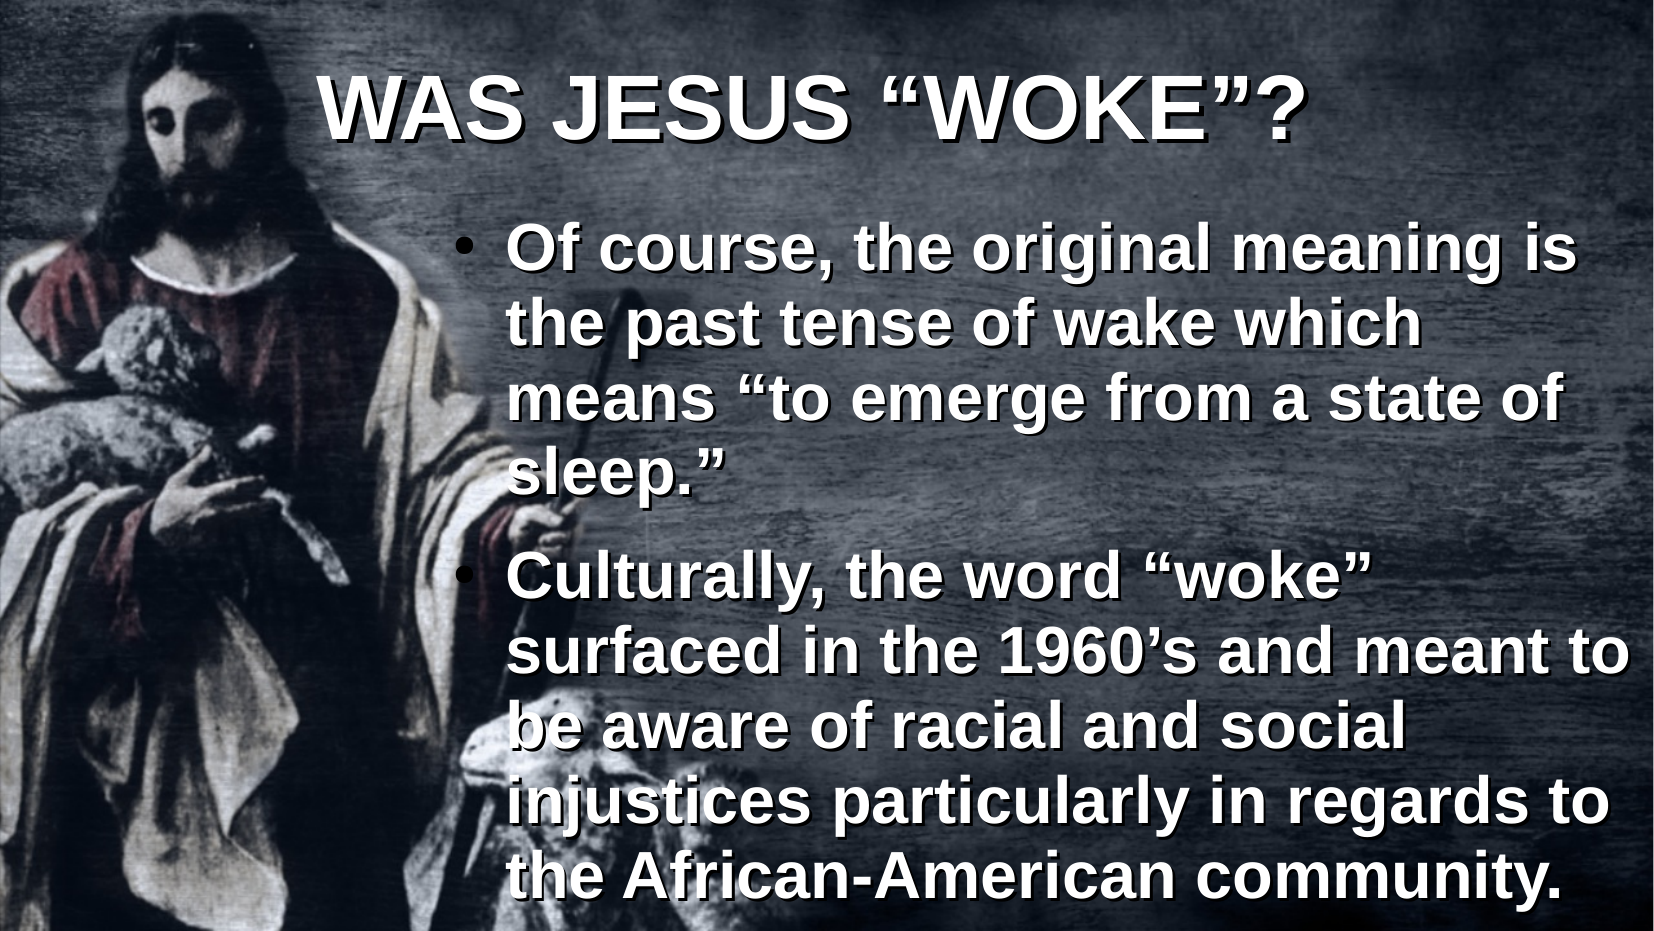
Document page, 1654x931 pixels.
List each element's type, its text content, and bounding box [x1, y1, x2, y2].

picture [0, 0, 1654, 931]
title WAS JESUS “WOKE”? [82, 30, 1571, 186]
list Of course, the original meaning is the past tense of wake which means “to emerge from a state of sleep.” Culturally, the word “woke” surfaced in the 1960’s and meant to be aware of racial and social injustices particularly in regards to the African-American community. [435, 210, 1636, 931]
